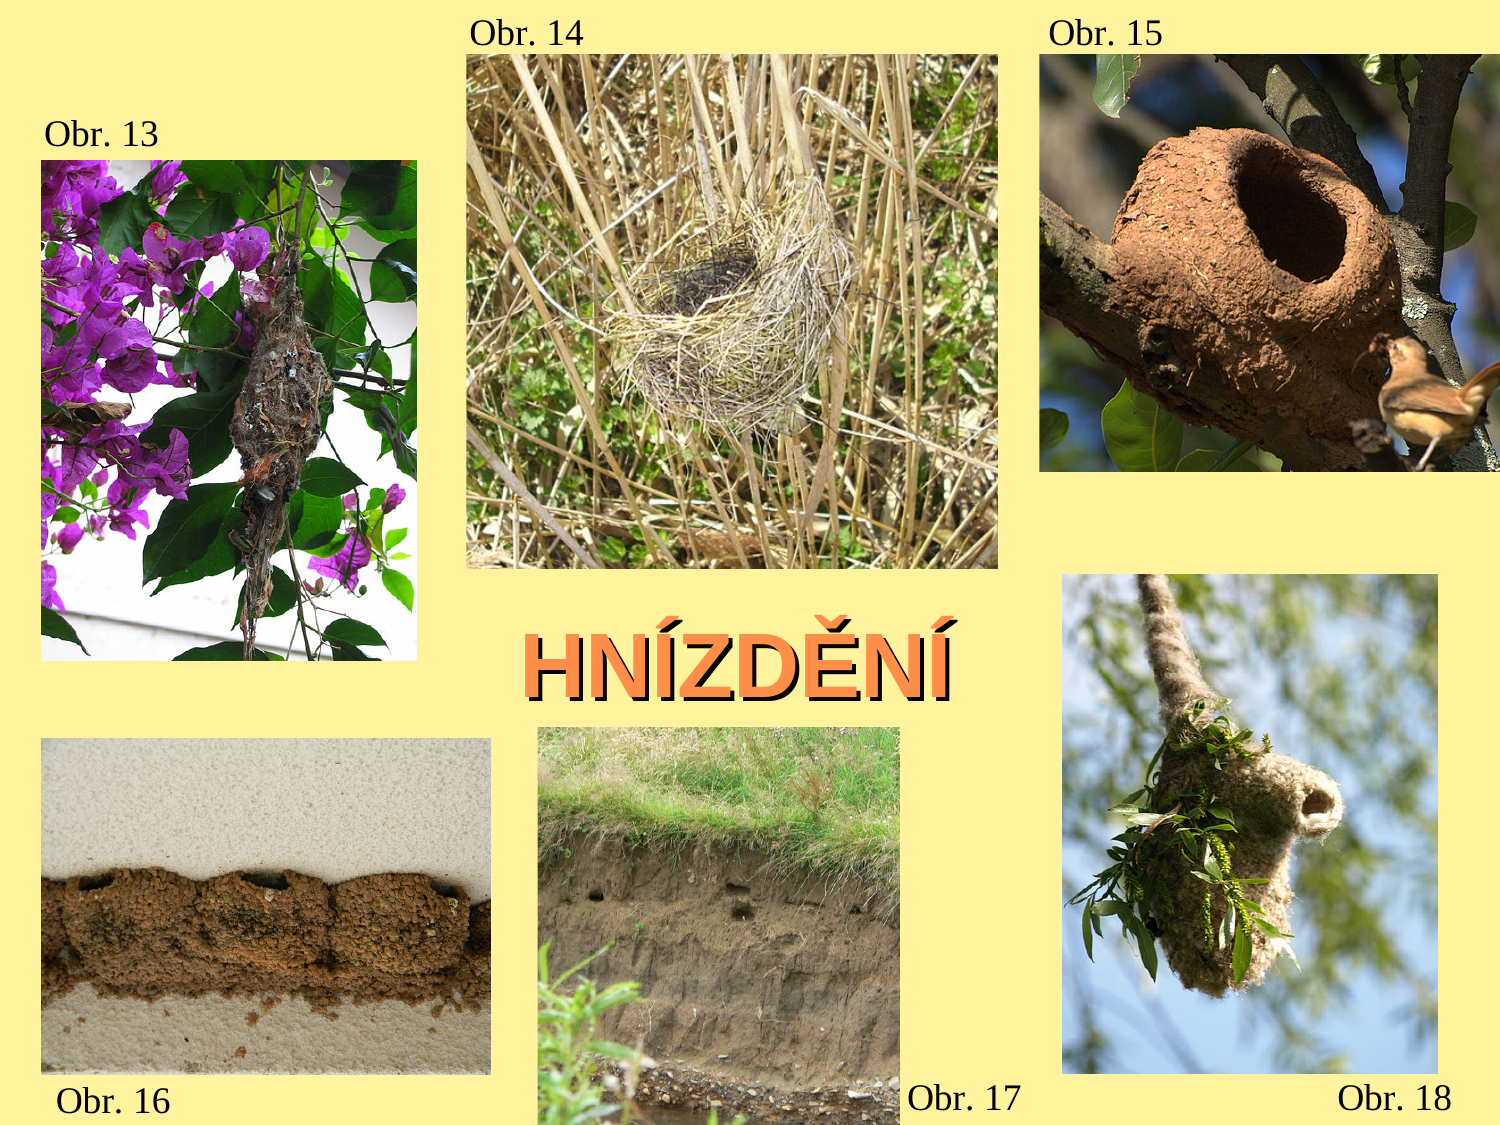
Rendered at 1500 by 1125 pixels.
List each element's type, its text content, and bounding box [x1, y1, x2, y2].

picture [1039, 54, 1500, 472]
text_box Obr. 18 [1322, 1064, 1500, 1125]
text_box Obr. 14 [454, 0, 609, 61]
picture [466, 54, 998, 550]
picture [1062, 574, 1438, 1074]
picture [41, 160, 417, 661]
text_box Obr. 15 [1033, 0, 1199, 61]
text_box Obr. 16 [41, 1068, 231, 1125]
picture [537, 727, 901, 1125]
text_box Obr. 13 [29, 101, 195, 163]
title HNÍZDĚNÍ [64, 550, 1408, 724]
picture [41, 738, 491, 1075]
text_box Obr. 17 [892, 1064, 1082, 1125]
